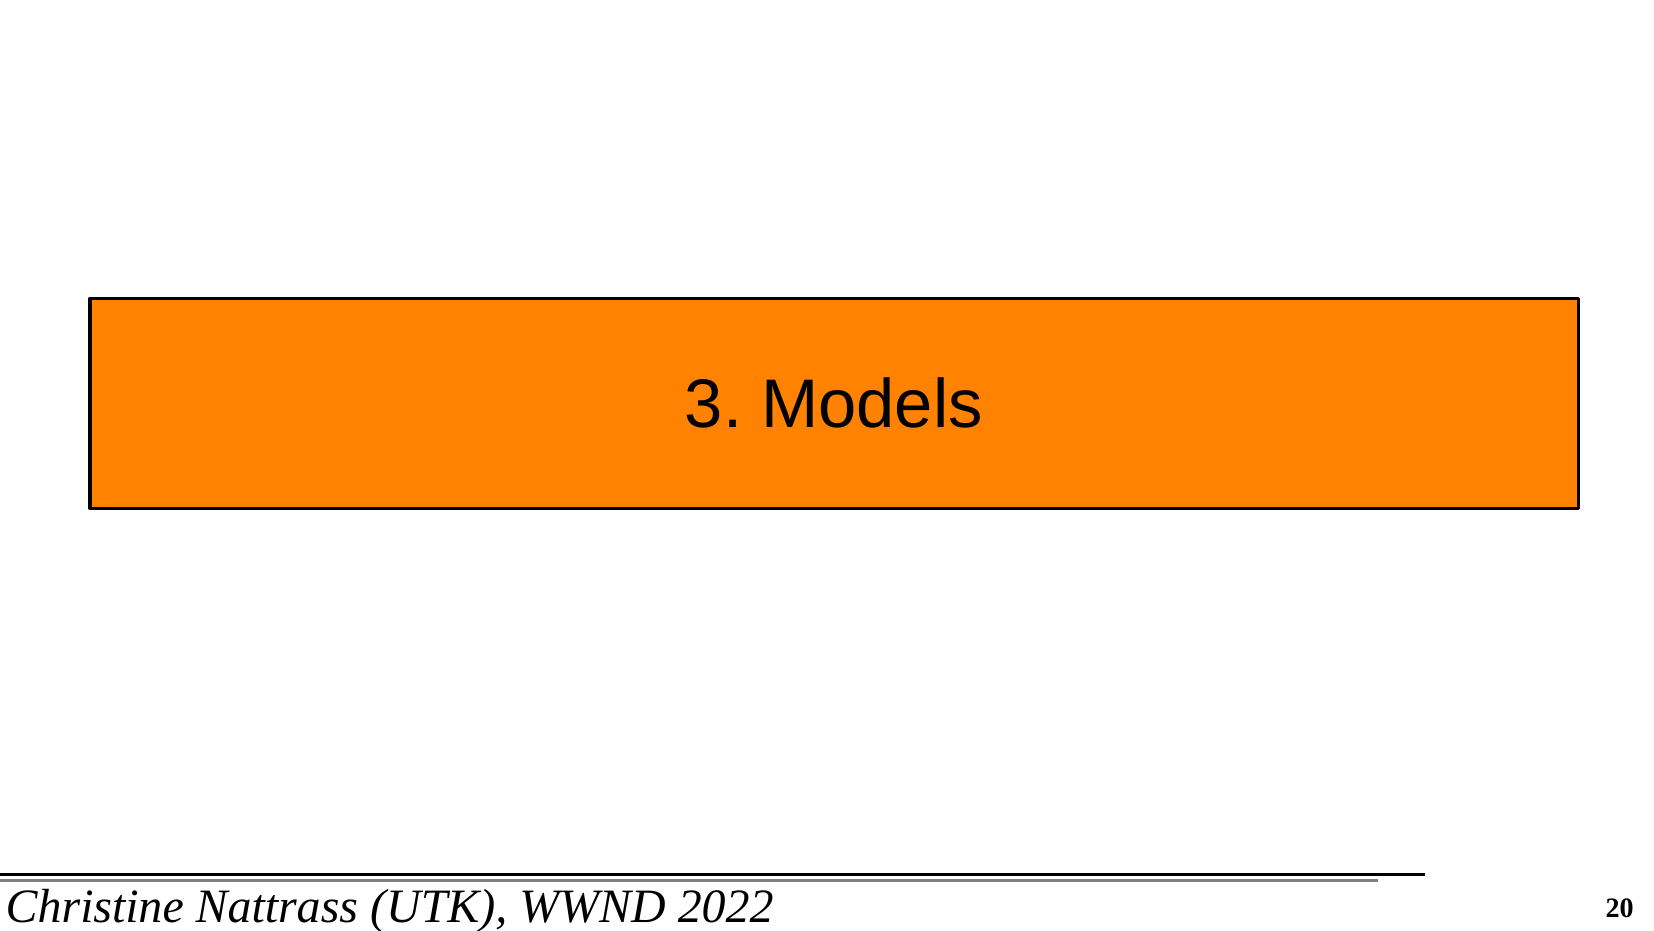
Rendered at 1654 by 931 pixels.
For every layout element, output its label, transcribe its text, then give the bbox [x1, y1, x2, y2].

title 3. Models [90, 298, 1579, 509]
